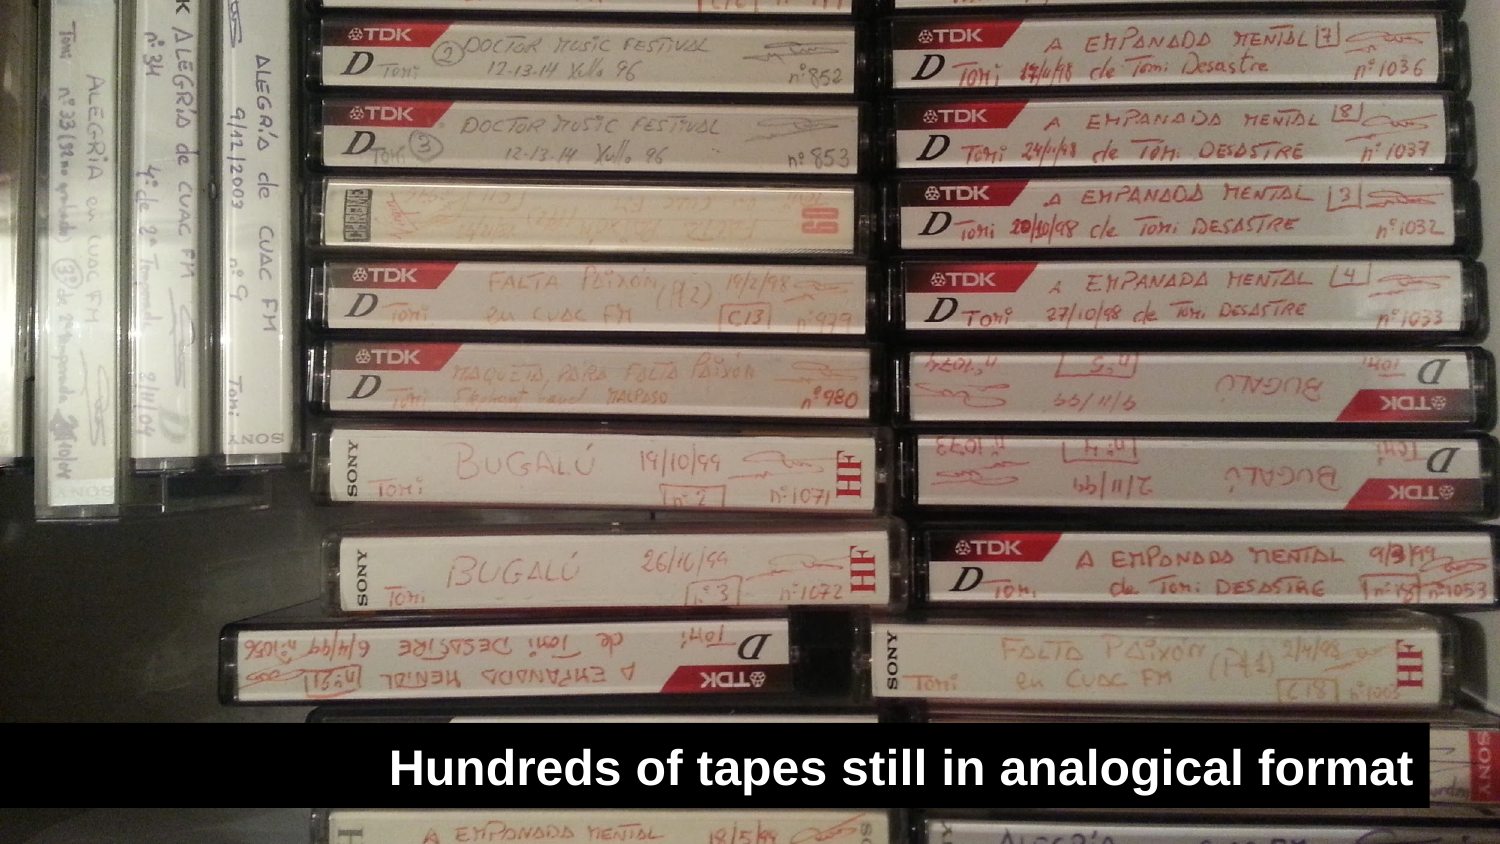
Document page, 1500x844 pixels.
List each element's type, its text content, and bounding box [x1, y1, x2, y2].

picture [0, 0, 1500, 844]
list Hundreds of tapes still in analogical format [0, 722, 1430, 808]
